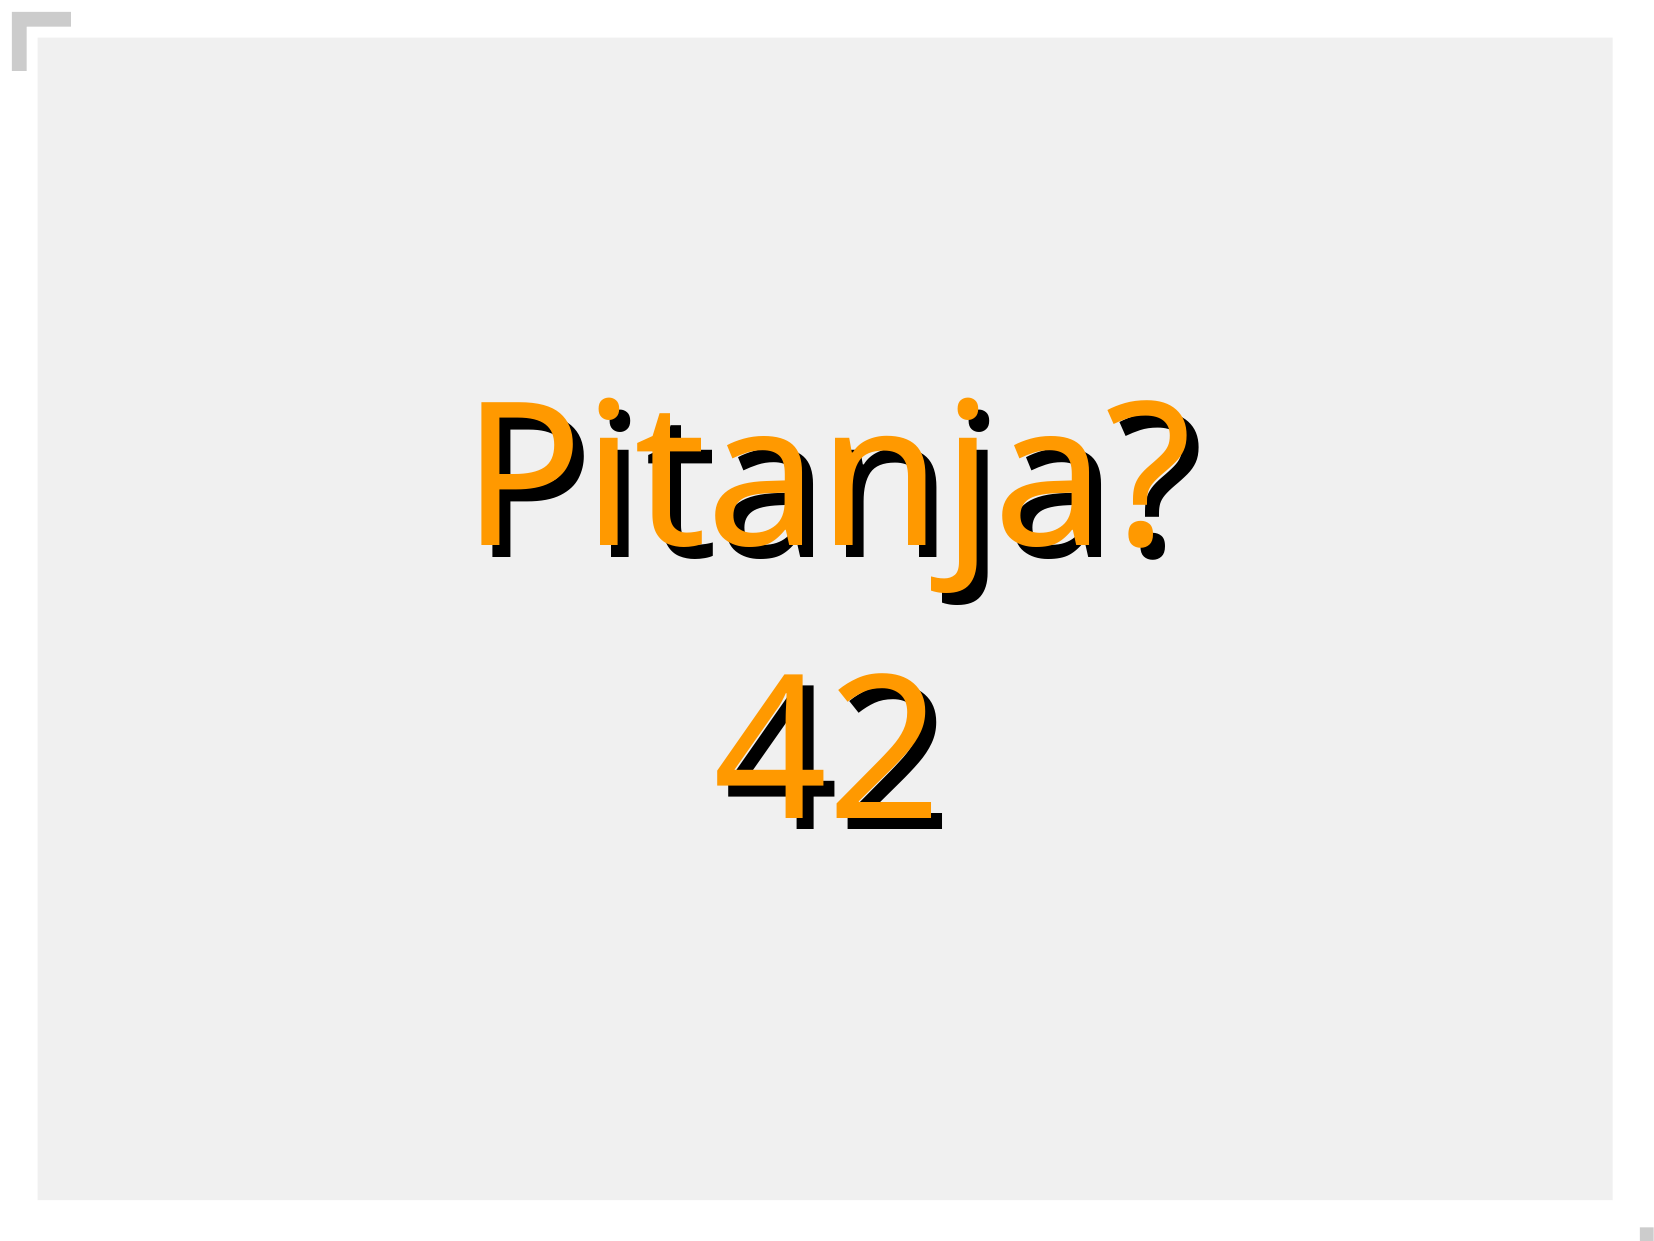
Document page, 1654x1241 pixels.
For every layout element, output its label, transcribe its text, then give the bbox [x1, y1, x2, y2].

title Pitanja? 42 [121, 46, 1534, 1163]
